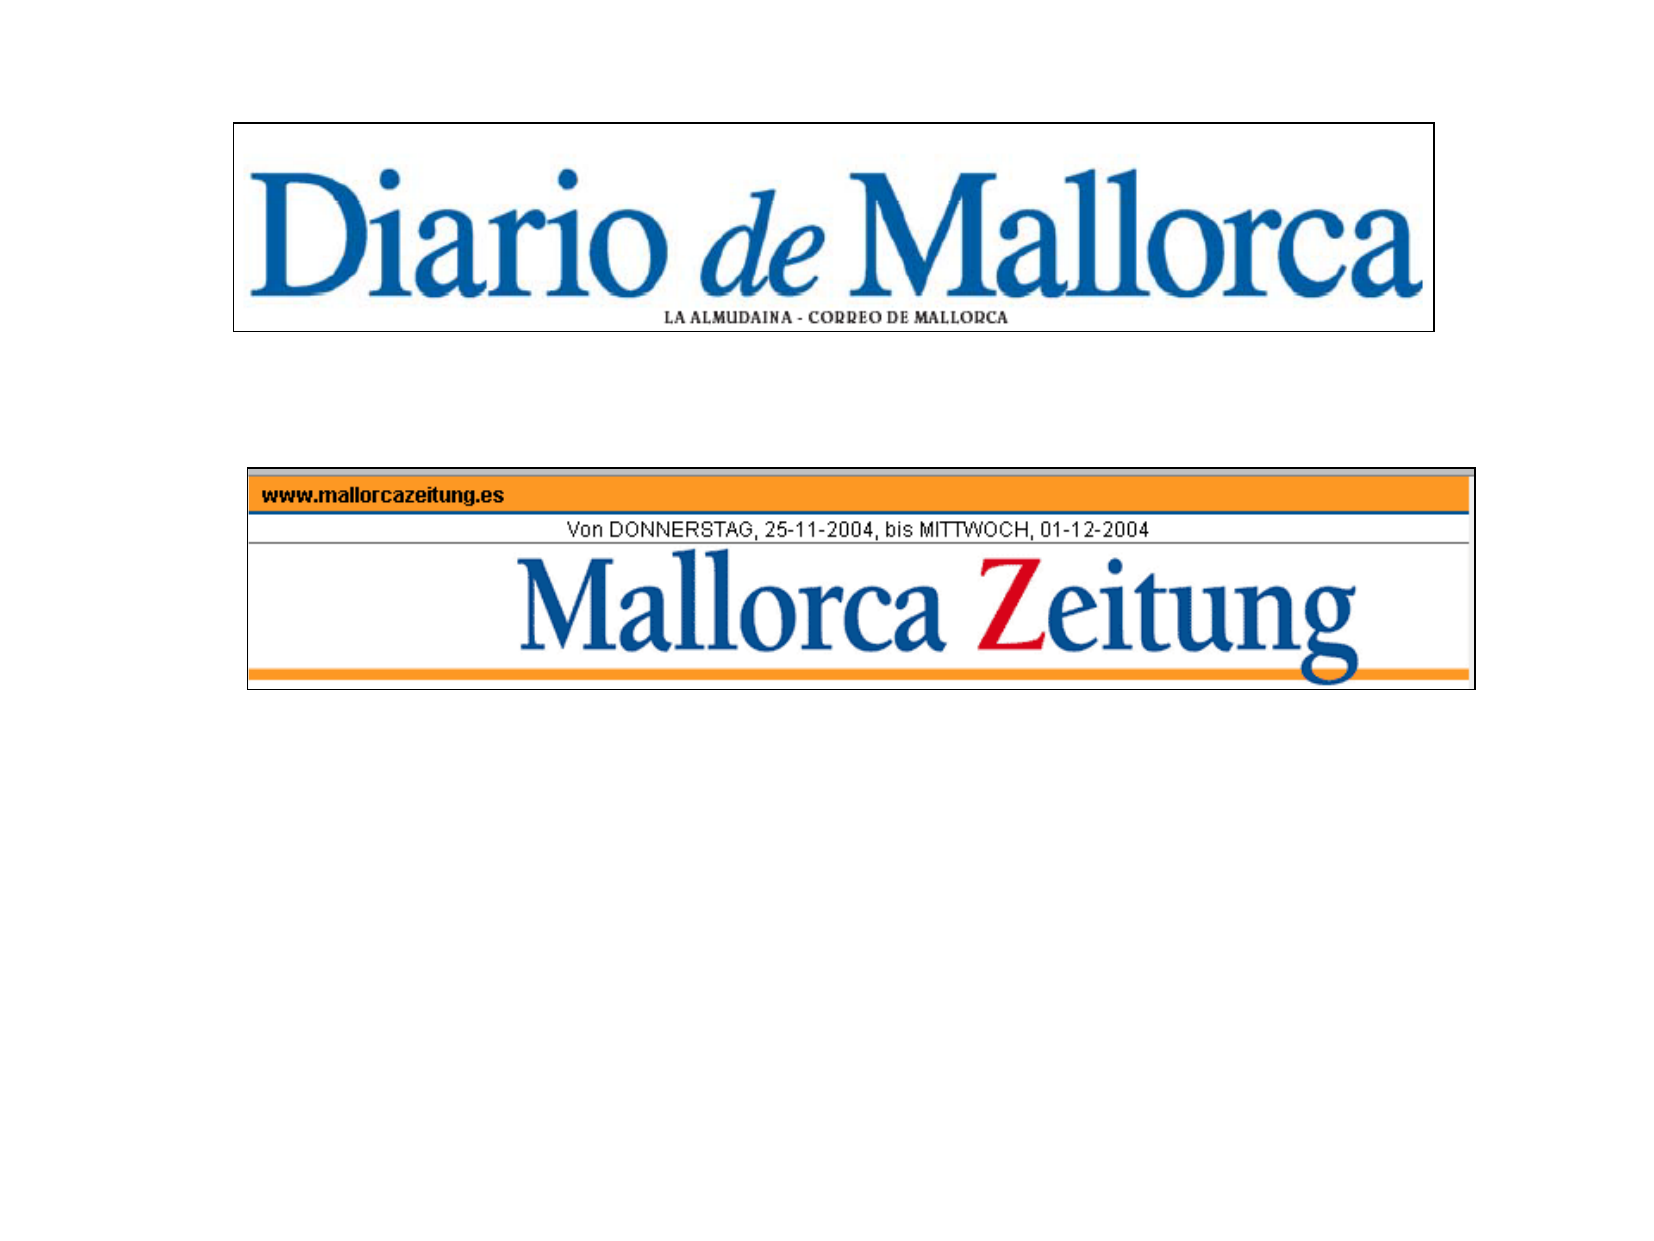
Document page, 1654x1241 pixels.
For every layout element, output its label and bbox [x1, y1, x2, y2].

picture [234, 124, 1434, 331]
picture [248, 468, 1475, 689]
